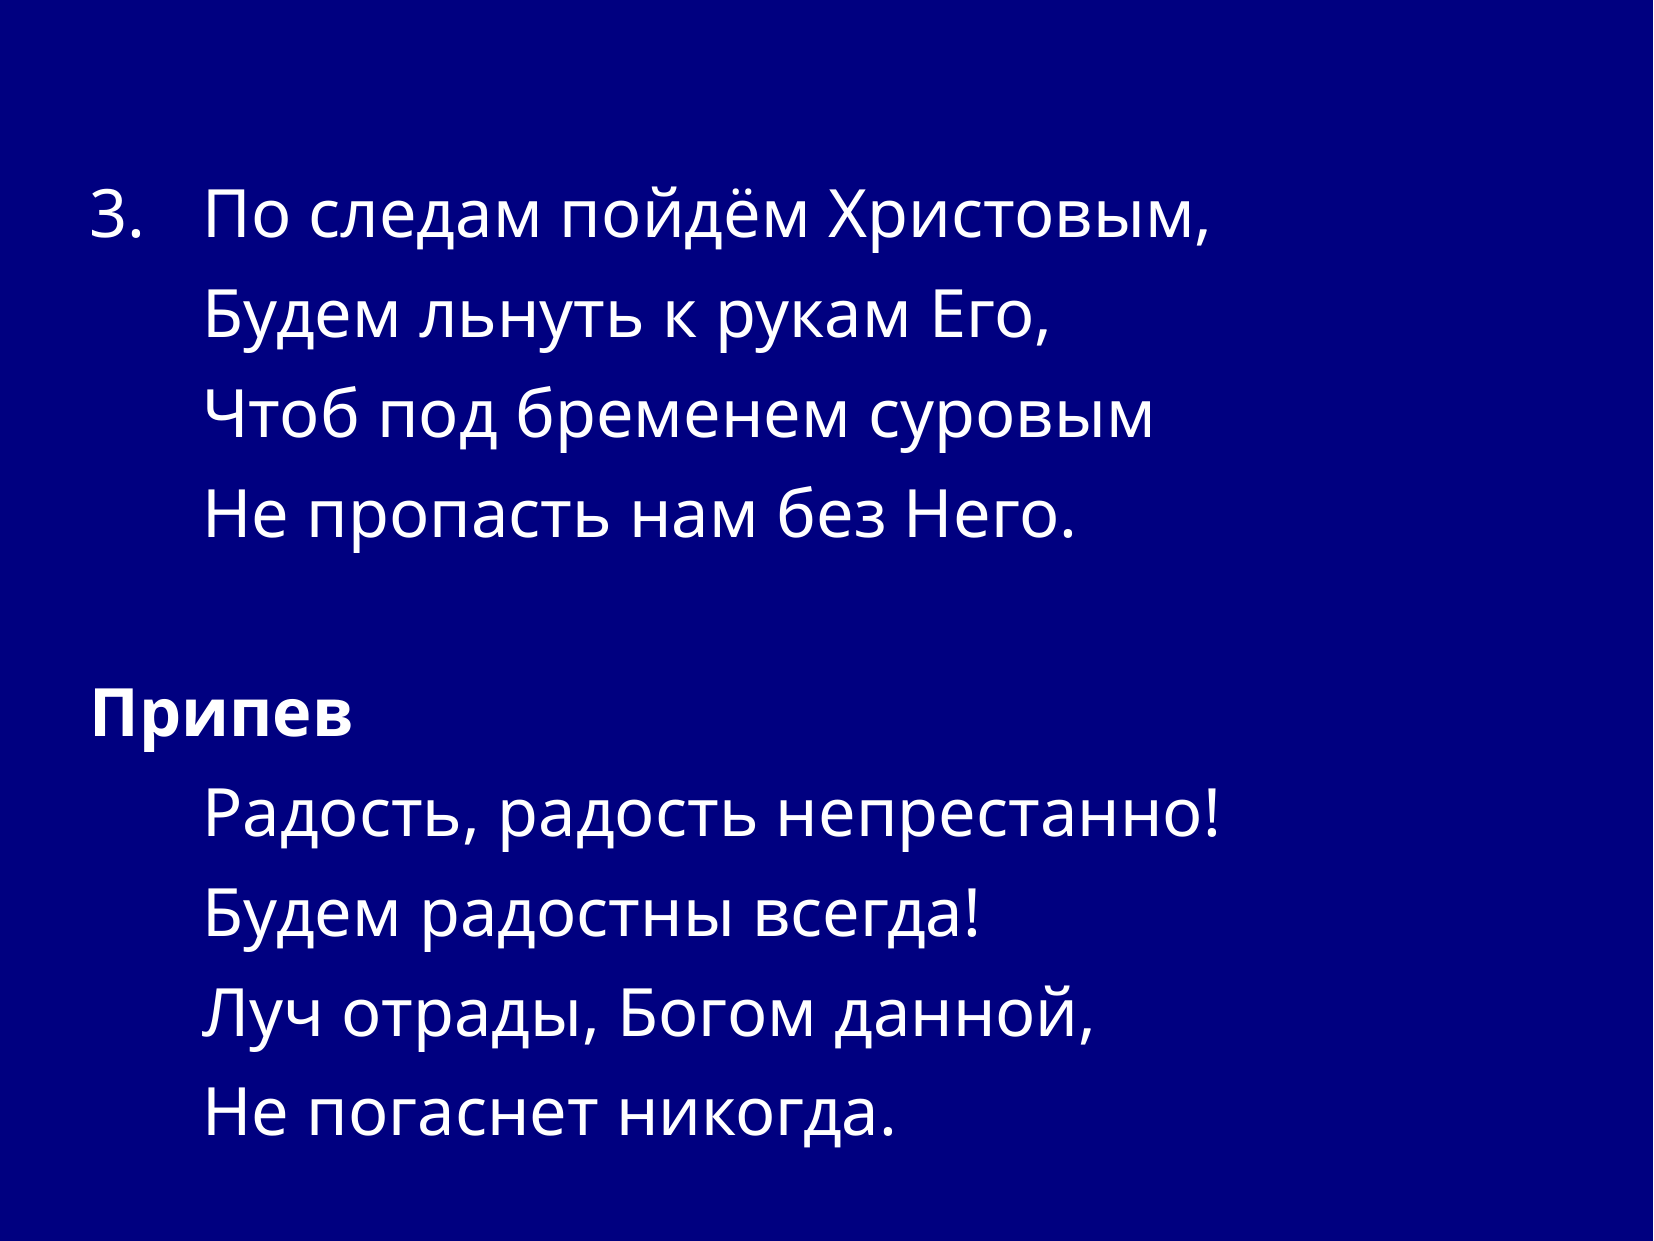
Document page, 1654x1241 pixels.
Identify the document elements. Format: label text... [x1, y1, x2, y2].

text_box 3. По следам пойдём Христовым, Будем льнуть к рукам Его, Чтоб под бременем суровым Не пропасть нам без Него. Припев Радость, радость непрестанно! Будем радостны всегда! Луч отрады, Богом данной, Не погаснет никогда. [75, 150, 1576, 1163]
